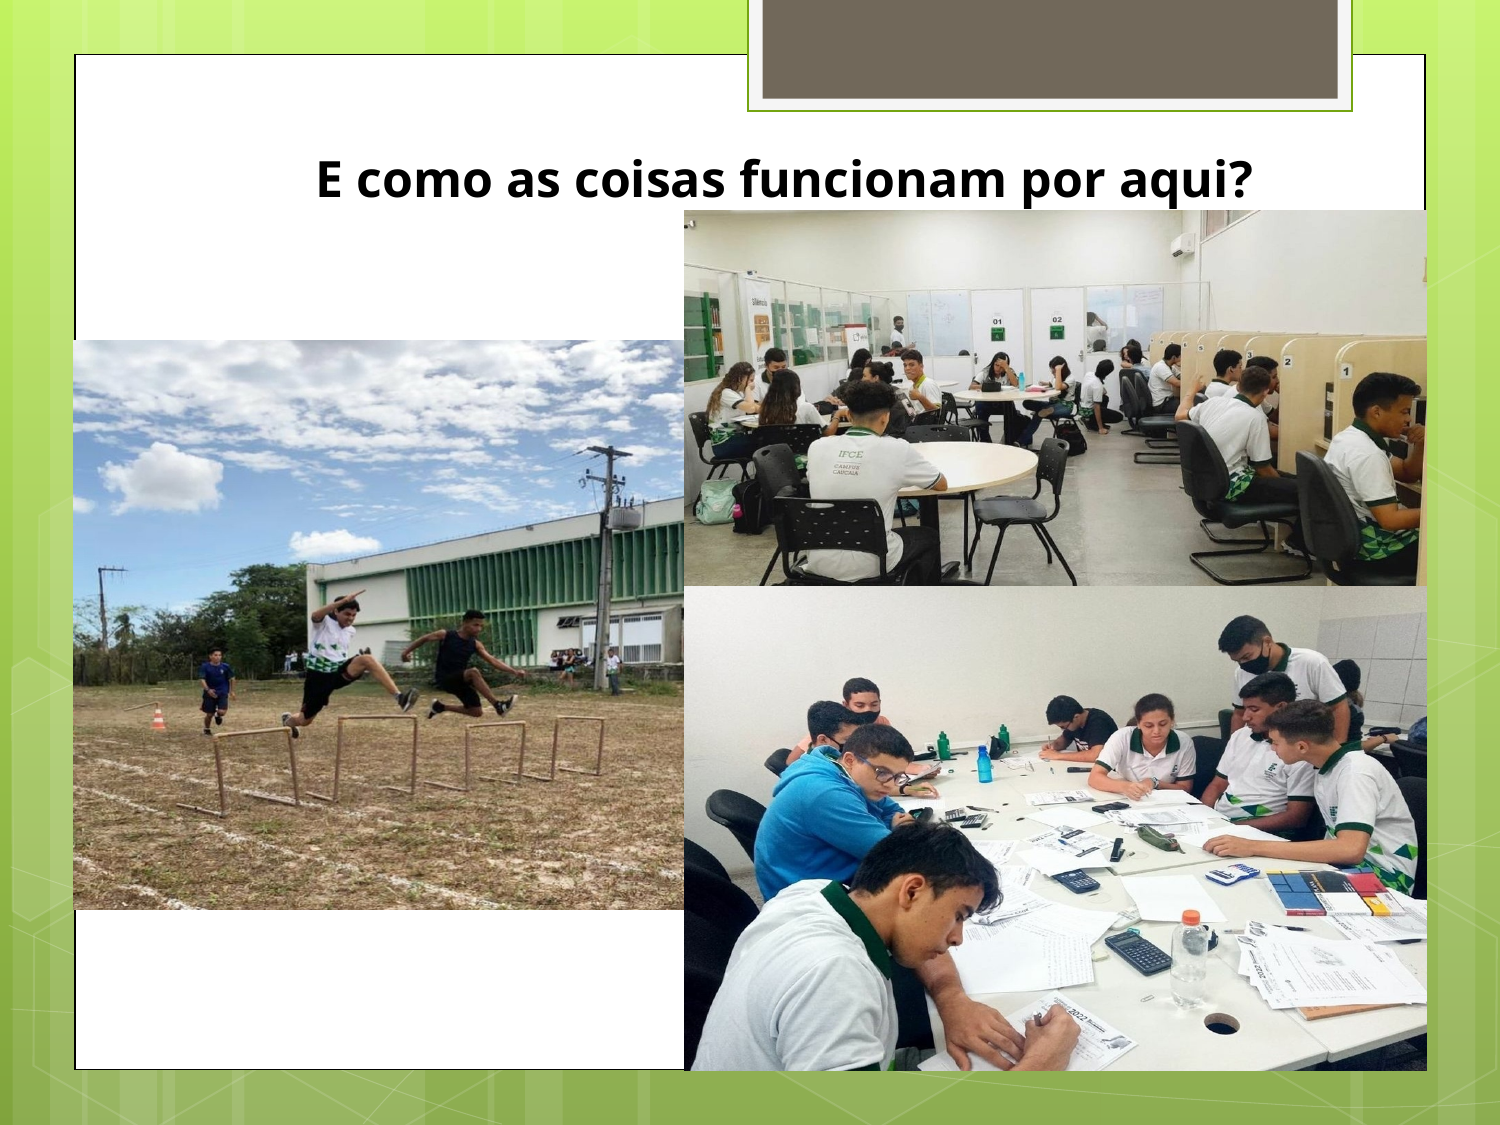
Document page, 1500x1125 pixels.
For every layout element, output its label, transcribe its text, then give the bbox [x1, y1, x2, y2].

picture [73, 210, 1427, 1071]
title [74, 45, 1425, 233]
text_box E como as coisas funcionam por aqui? [300, 140, 1269, 276]
